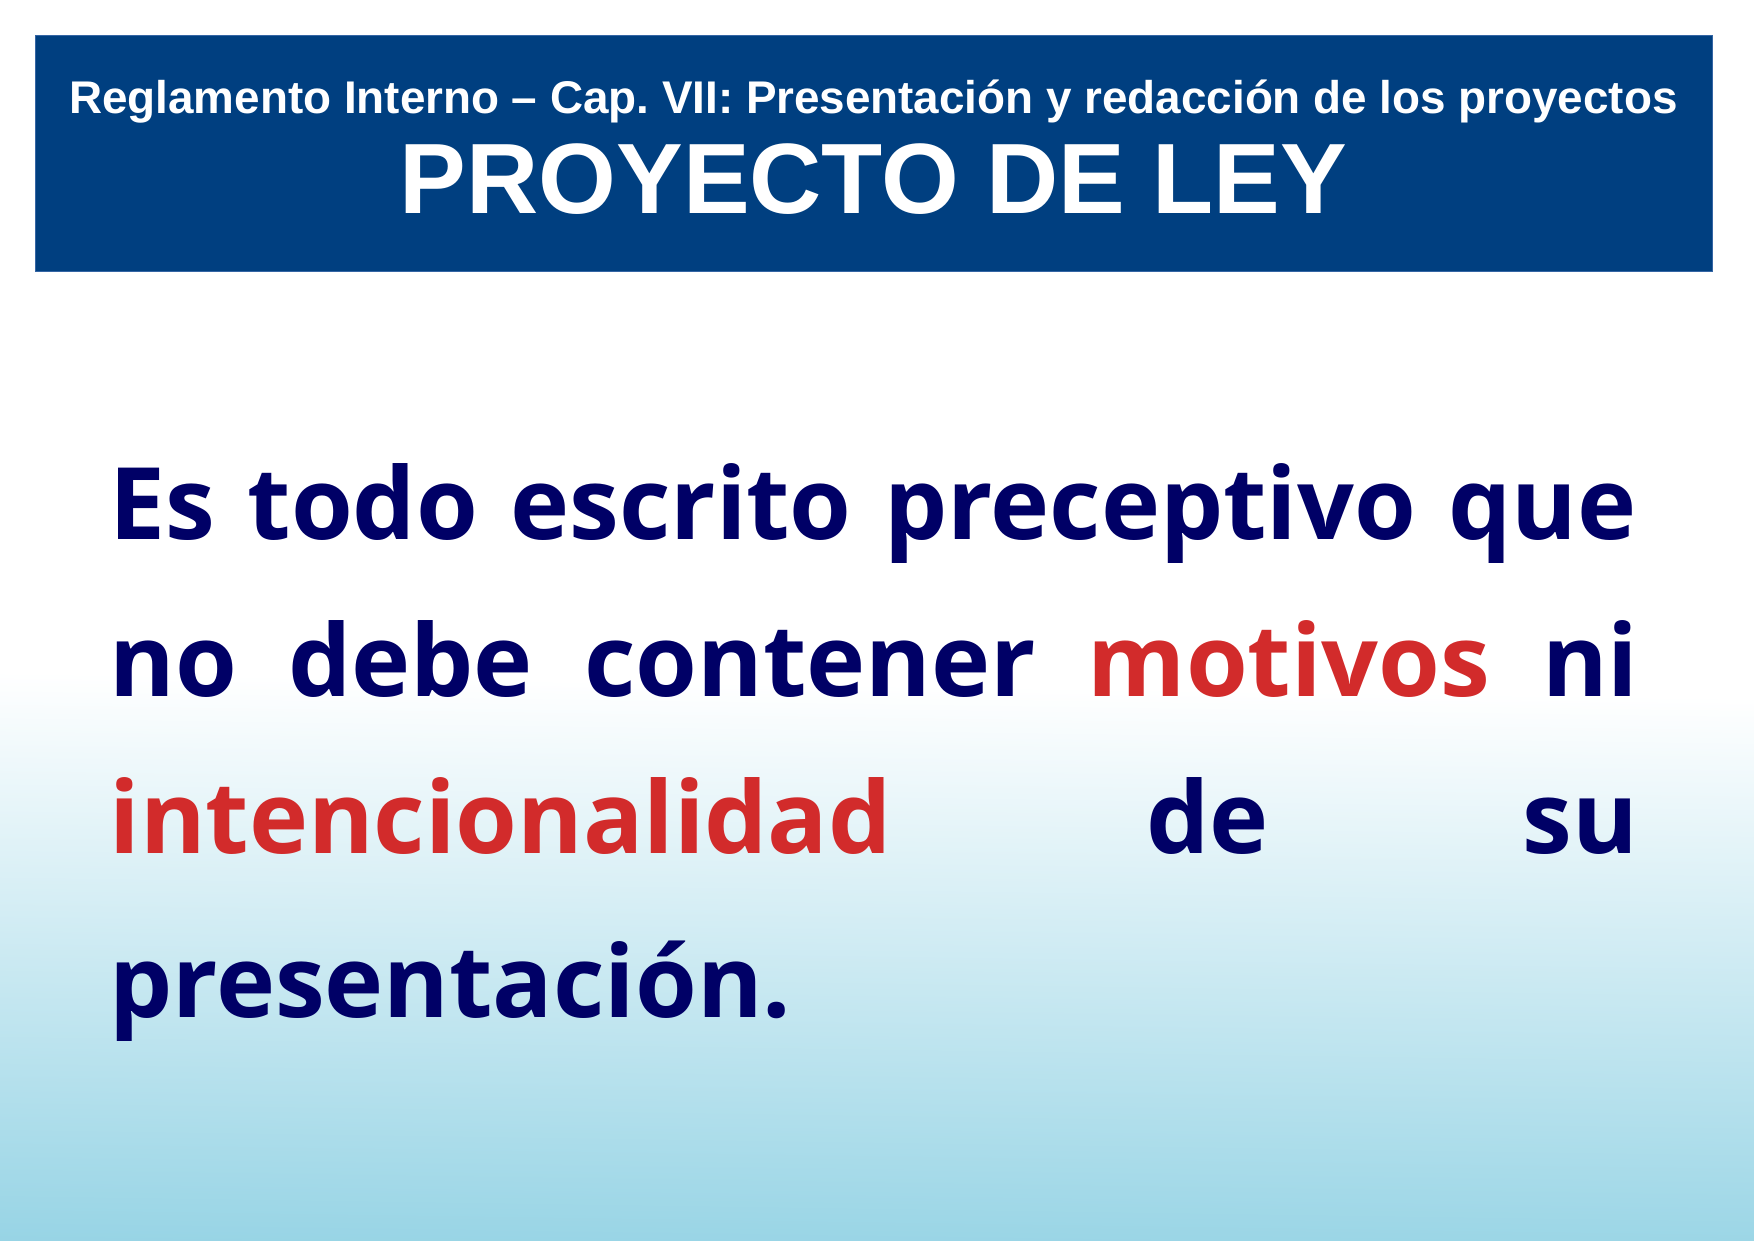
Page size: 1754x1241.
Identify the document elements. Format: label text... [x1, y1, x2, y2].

text_box Reglamento Interno – Cap. VII: Presentación y redacción de los proyectos PROYECTO DE LEY [35, 35, 1713, 259]
text_box Es todo escrito preceptivo que no debe contener motivos ni intencionalidad de su presentación. [35, 259, 1713, 1199]
